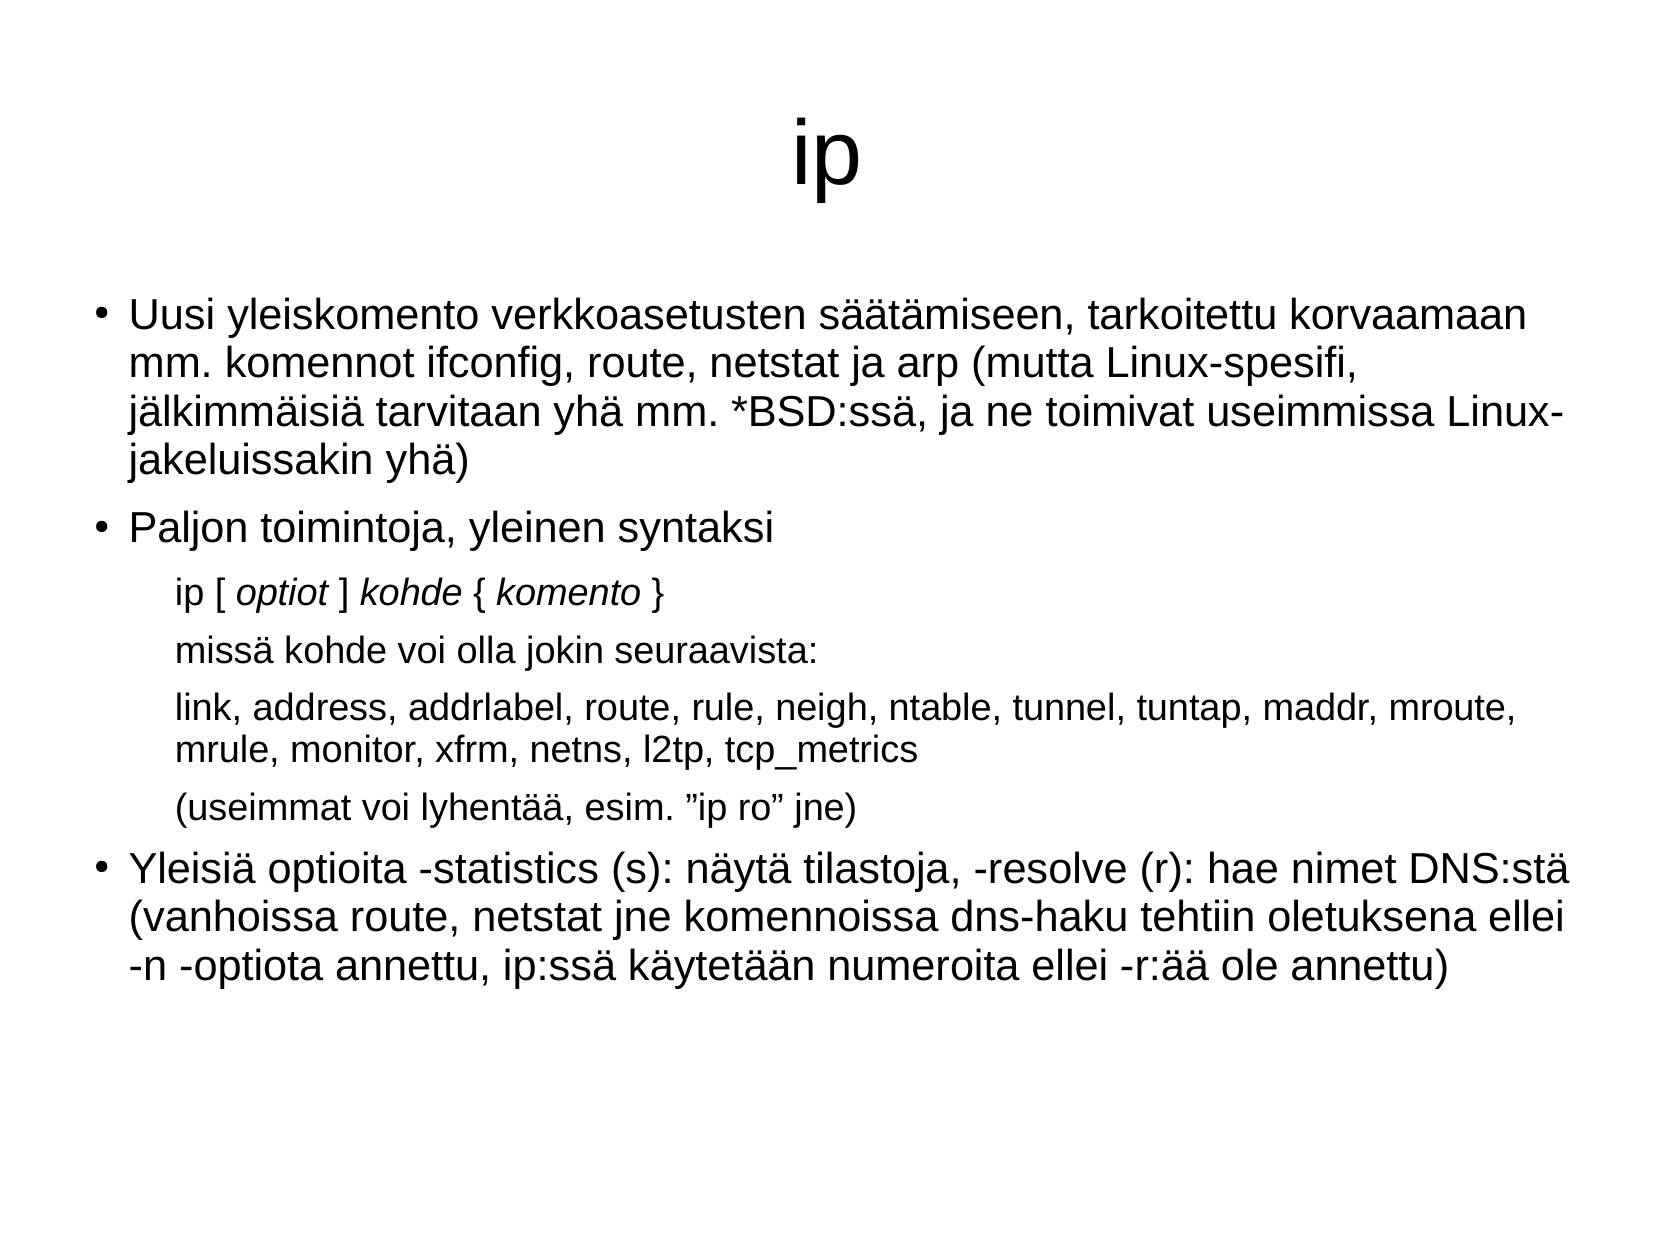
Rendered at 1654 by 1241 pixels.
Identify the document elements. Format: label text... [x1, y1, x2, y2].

list Uusi yleiskomento verkkoasetusten säätämiseen, tarkoitettu korvaamaan mm. komennot ifconfig, route, netstat ja arp (mutta Linux-spesifi, jälkimmäisiä tarvitaan yhä mm. *BSD:ssä, ja ne toimivat useimmissa Linux-jakeluissakin yhä) Paljon toimintoja, yleinen syntaksi ip [ optiot ] kohde { komento } missä kohde voi olla jokin seuraavista: link, address, addrlabel, route, rule, neigh, ntable, tunnel, tuntap, maddr, mroute, mrule, monitor, xfrm, netns, l2tp, tcp_metrics (useimmat voi lyhentää, esim. ”ip ro” jne) Yleisiä optioita -statistics (s): näytä tilastoja, -resolve (r): hae nimet DNS:stä (vanhoissa route, netstat jne komennoissa dns-haku tehtiin oletuksena ellei -n -optiota annettu, ip:ssä käytetään numeroita ellei -r:ää ole annettu) [82, 290, 1571, 1010]
title ip [82, 49, 1571, 257]
